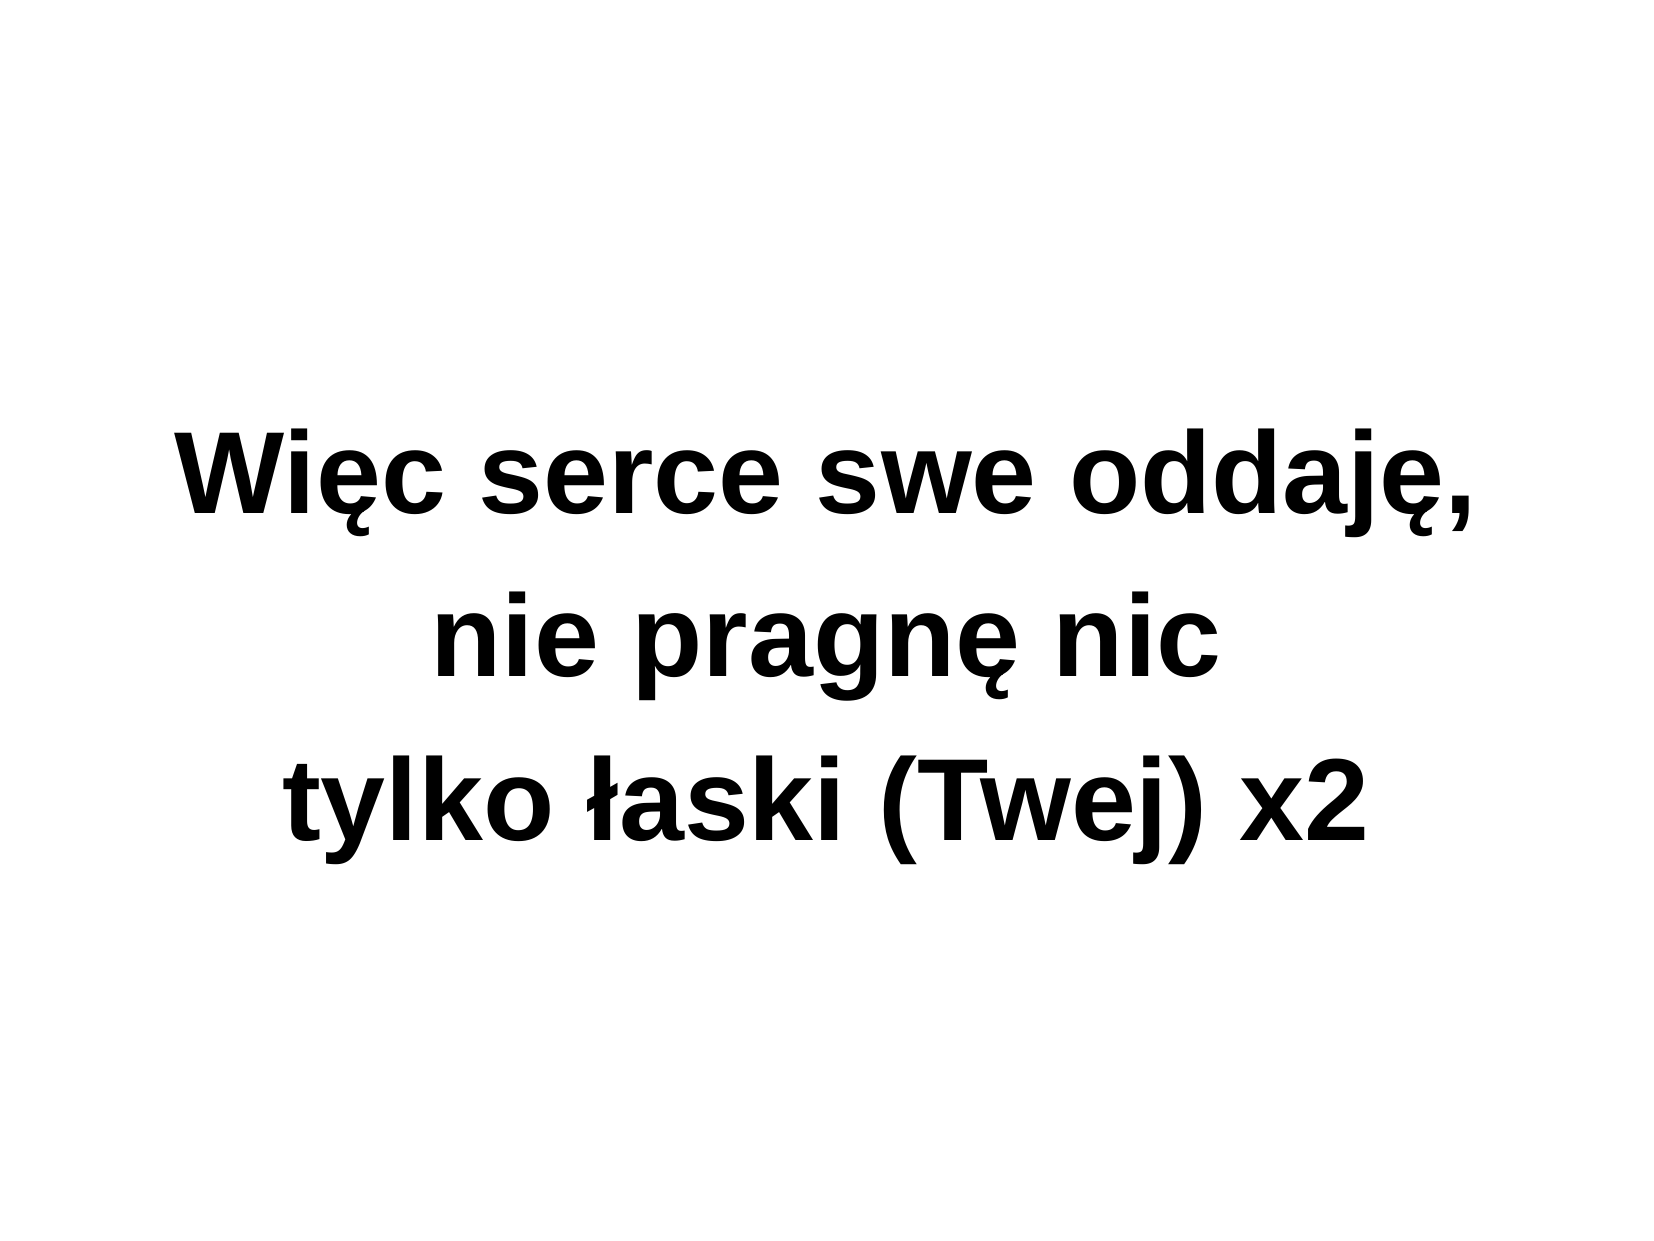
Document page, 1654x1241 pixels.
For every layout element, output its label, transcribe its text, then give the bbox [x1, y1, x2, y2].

subtitle Więc serce swe oddaję, nie pragnę nic tylko łaski (Twej) x2 [0, 0, 1654, 1241]
